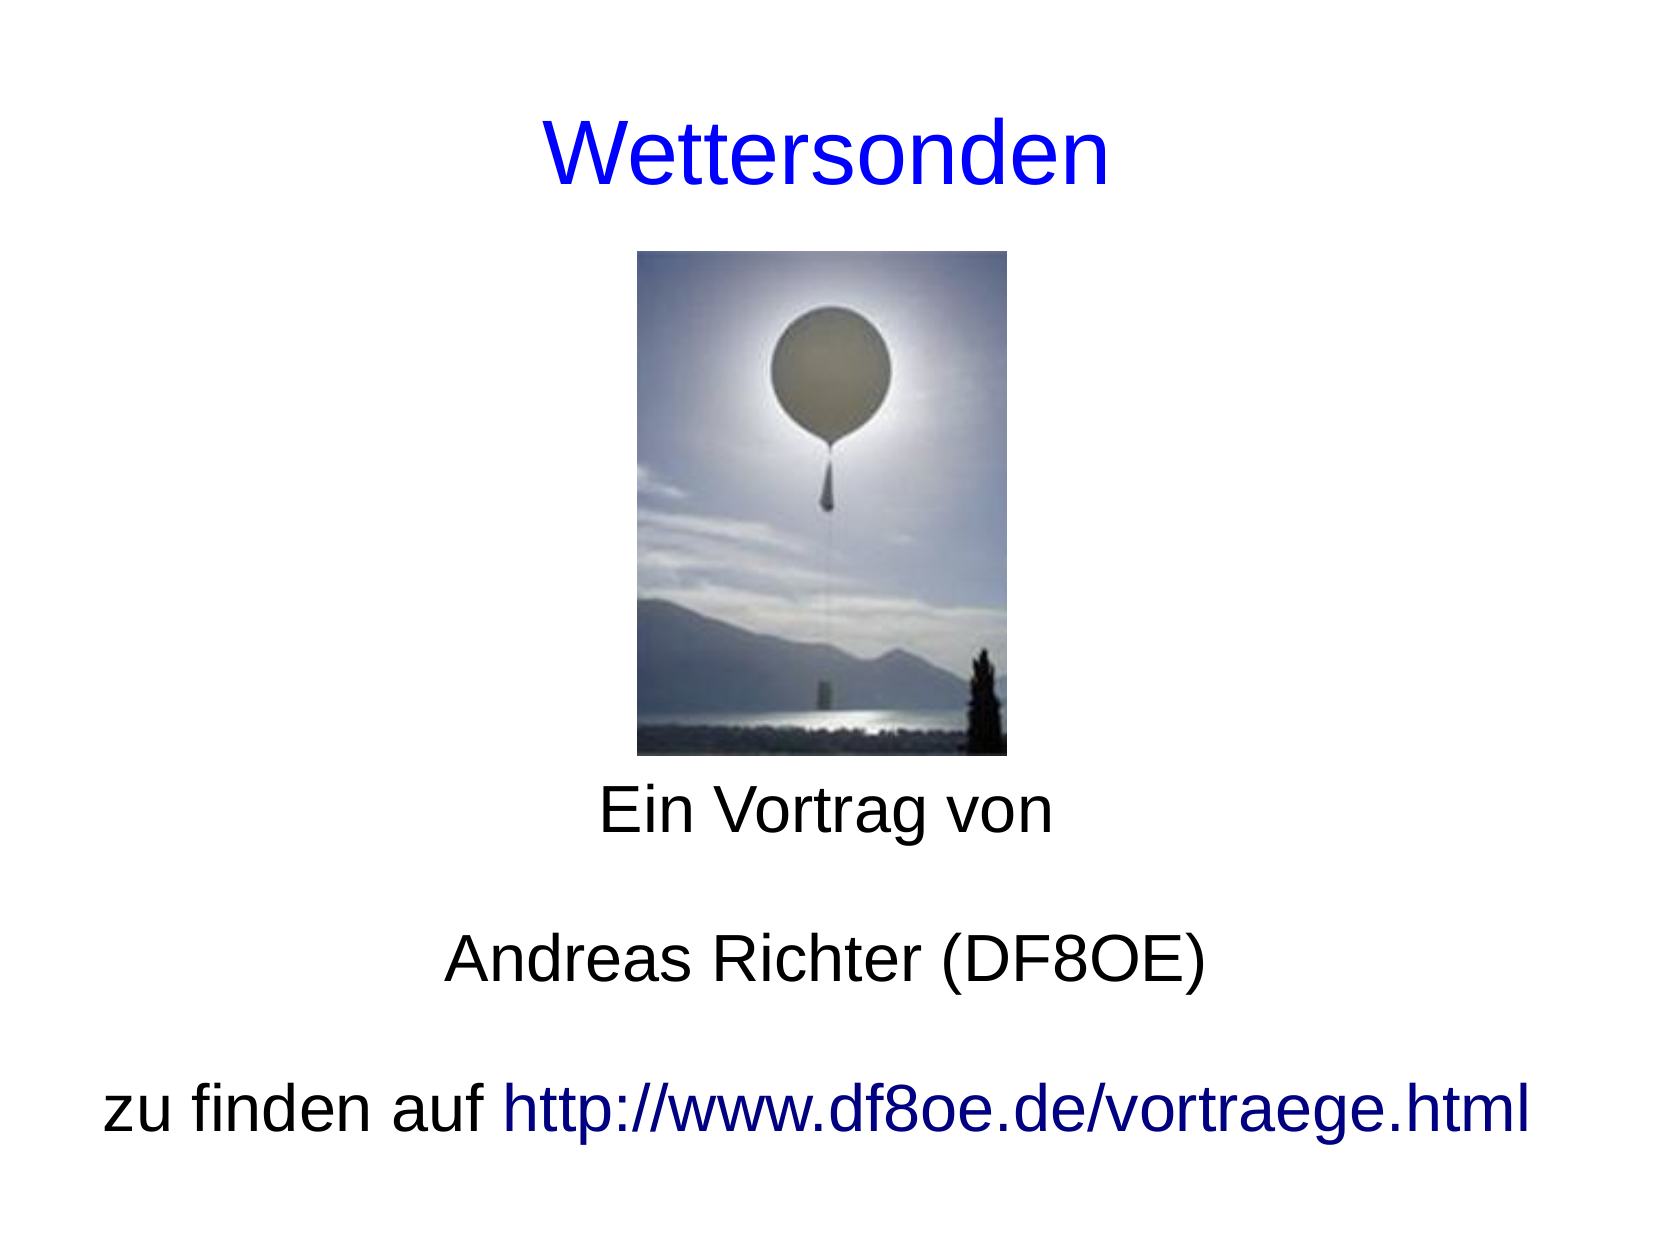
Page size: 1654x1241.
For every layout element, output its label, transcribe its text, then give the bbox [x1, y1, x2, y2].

subtitle Ein Vortrag von Andreas Richter (DF8OE) zu finden auf http://www.df8oe.de/vortraege.html [82, 200, 1571, 1193]
title Wettersonden [82, 49, 1571, 200]
picture [637, 251, 1007, 756]
